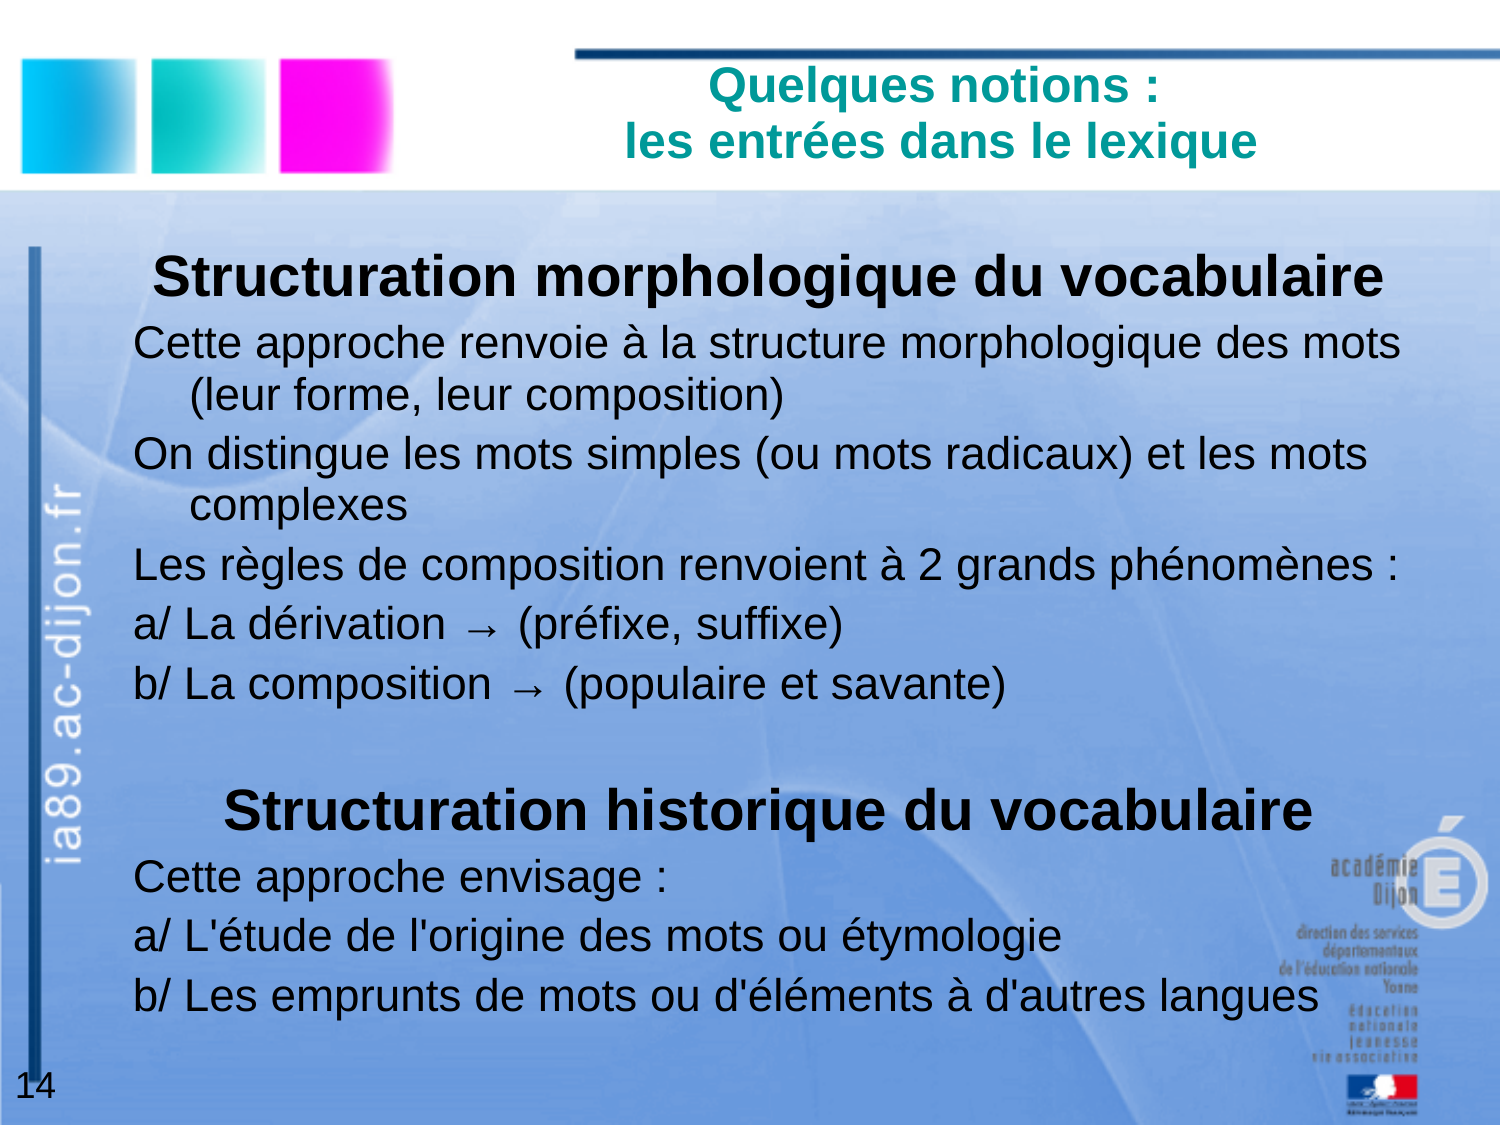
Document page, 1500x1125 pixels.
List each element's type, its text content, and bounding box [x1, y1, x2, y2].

list Structuration morphologique du vocabulaire Cette approche renvoie à la structure morphologique des mots (leur forme, leur composition) On distingue les mots simples (ou mots radicaux) et les mots complexes Les règles de composition renvoient à 2 grands phénomènes : a/ La dérivation → (préfixe, suffixe) b/ La composition → (populaire et savante) Structuration historique du vocabulaire Cette approche envisage : a/ L'étude de l'origine des mots ou étymologie b/ Les emprunts de mots ou d'éléments à d'autres langues [118, 236, 1421, 1034]
text_box <numéro> [0, 1053, 657, 1125]
picture [0, 0, 1500, 1125]
title Quelques notions : les entrées dans le lexique [425, 42, 1459, 185]
